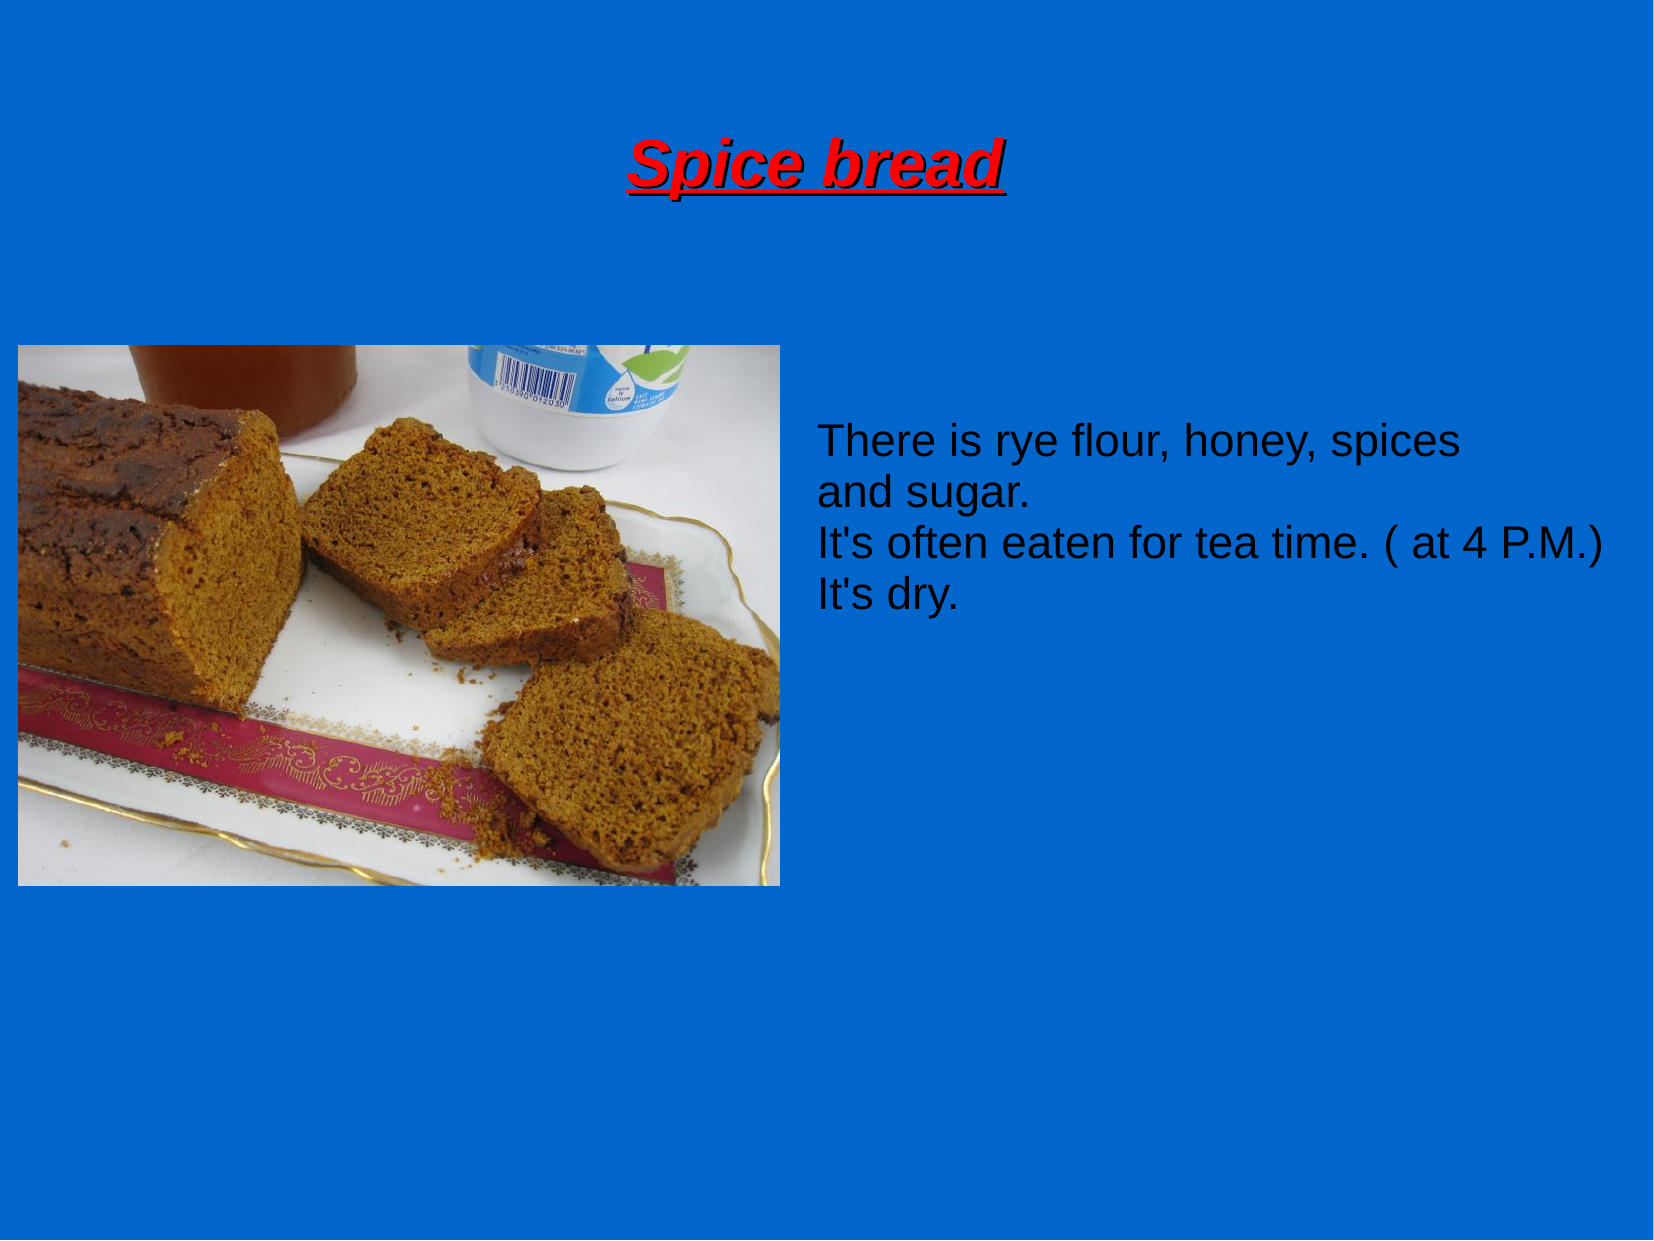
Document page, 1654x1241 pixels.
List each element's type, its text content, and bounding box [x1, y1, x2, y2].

text_box There is rye flour, honey, spices and sugar. It's often eaten for tea time. ( at 4 P.M.) It's dry. [802, 407, 1620, 678]
text_box Spice bread [330, 118, 1300, 208]
picture [18, 345, 780, 886]
